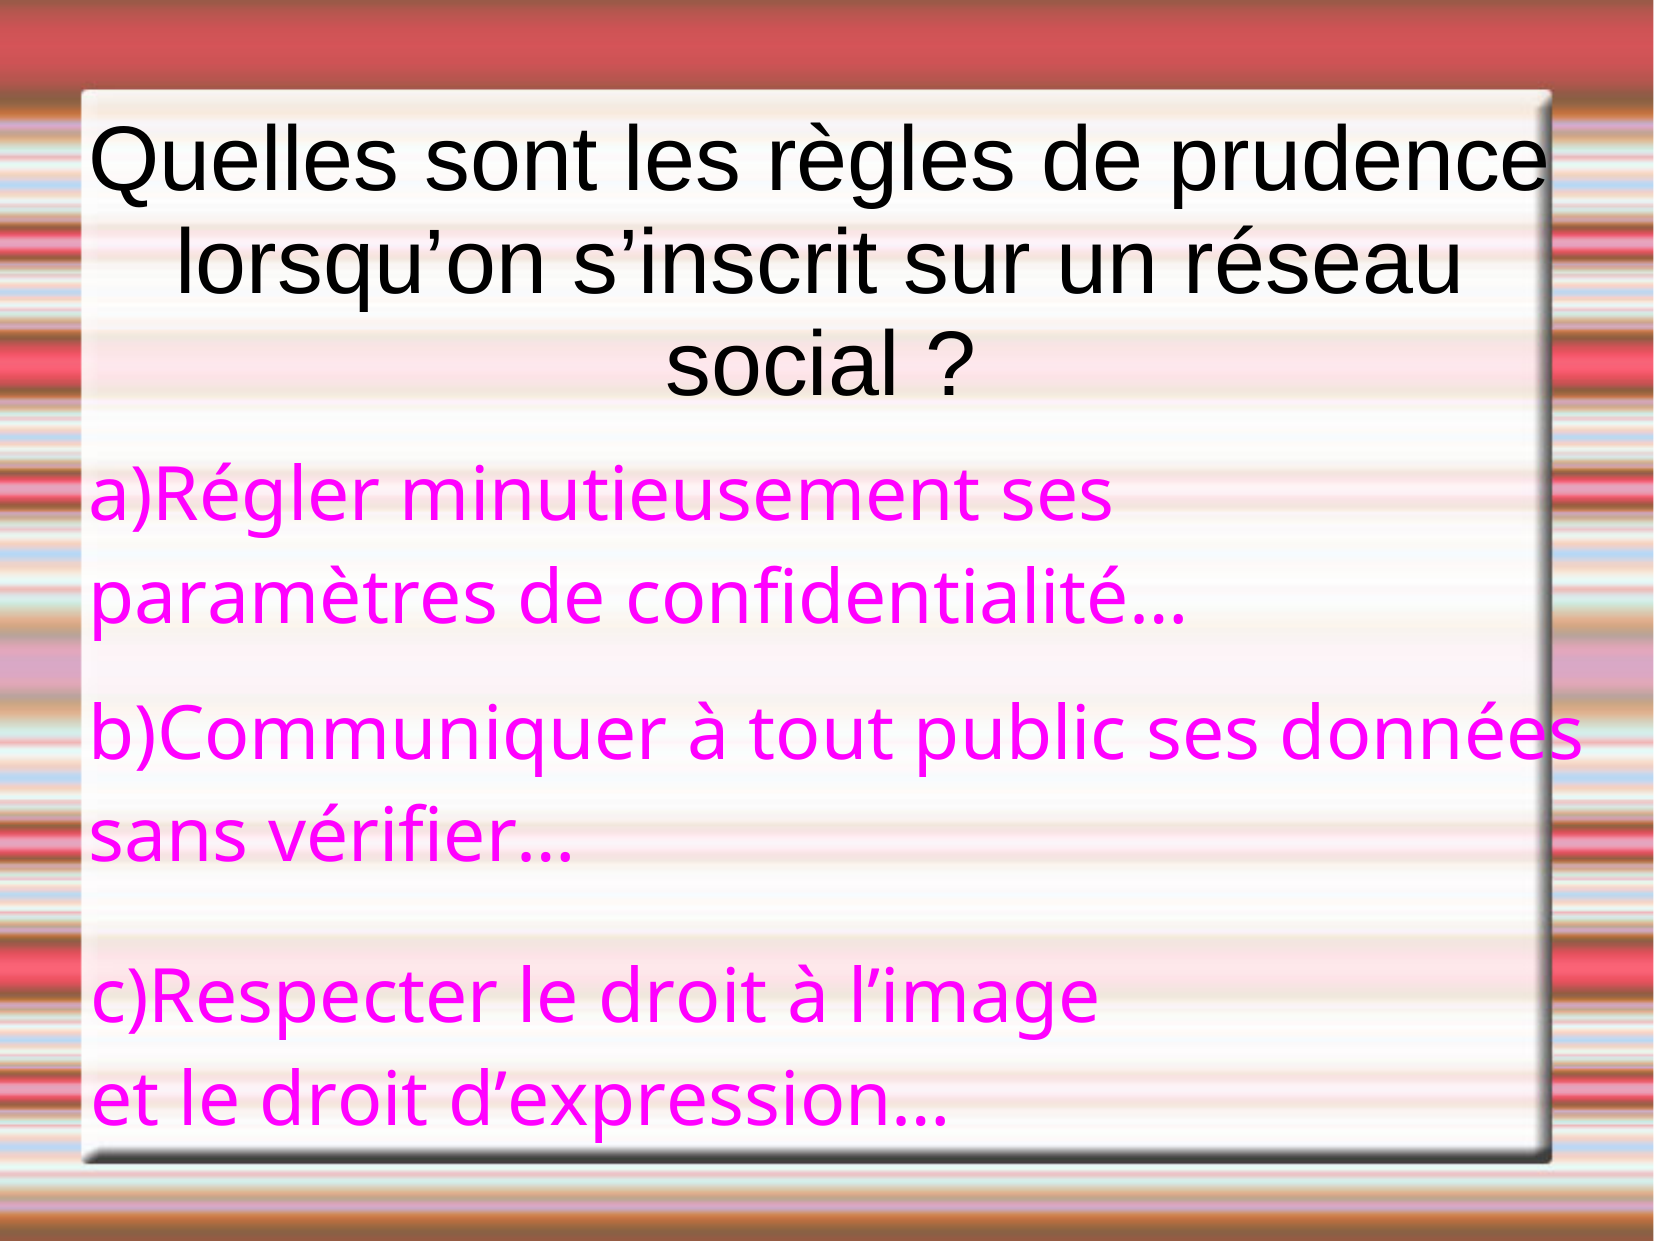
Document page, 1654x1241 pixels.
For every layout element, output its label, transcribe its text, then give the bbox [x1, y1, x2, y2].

text_box b)Communiquer à tout public ses données sans vérifier… [88, 679, 1591, 950]
picture [0, 0, 1654, 1241]
title Quelles sont les règles de prudence lorsqu’on s’inscrit sur un réseau social ? [76, 107, 1565, 416]
text_box c)Respecter le droit à l’image et le droit d’expression… [90, 942, 1182, 1152]
text_box a)Régler minutieusement ses paramètres de confidentialité… [88, 440, 1300, 650]
